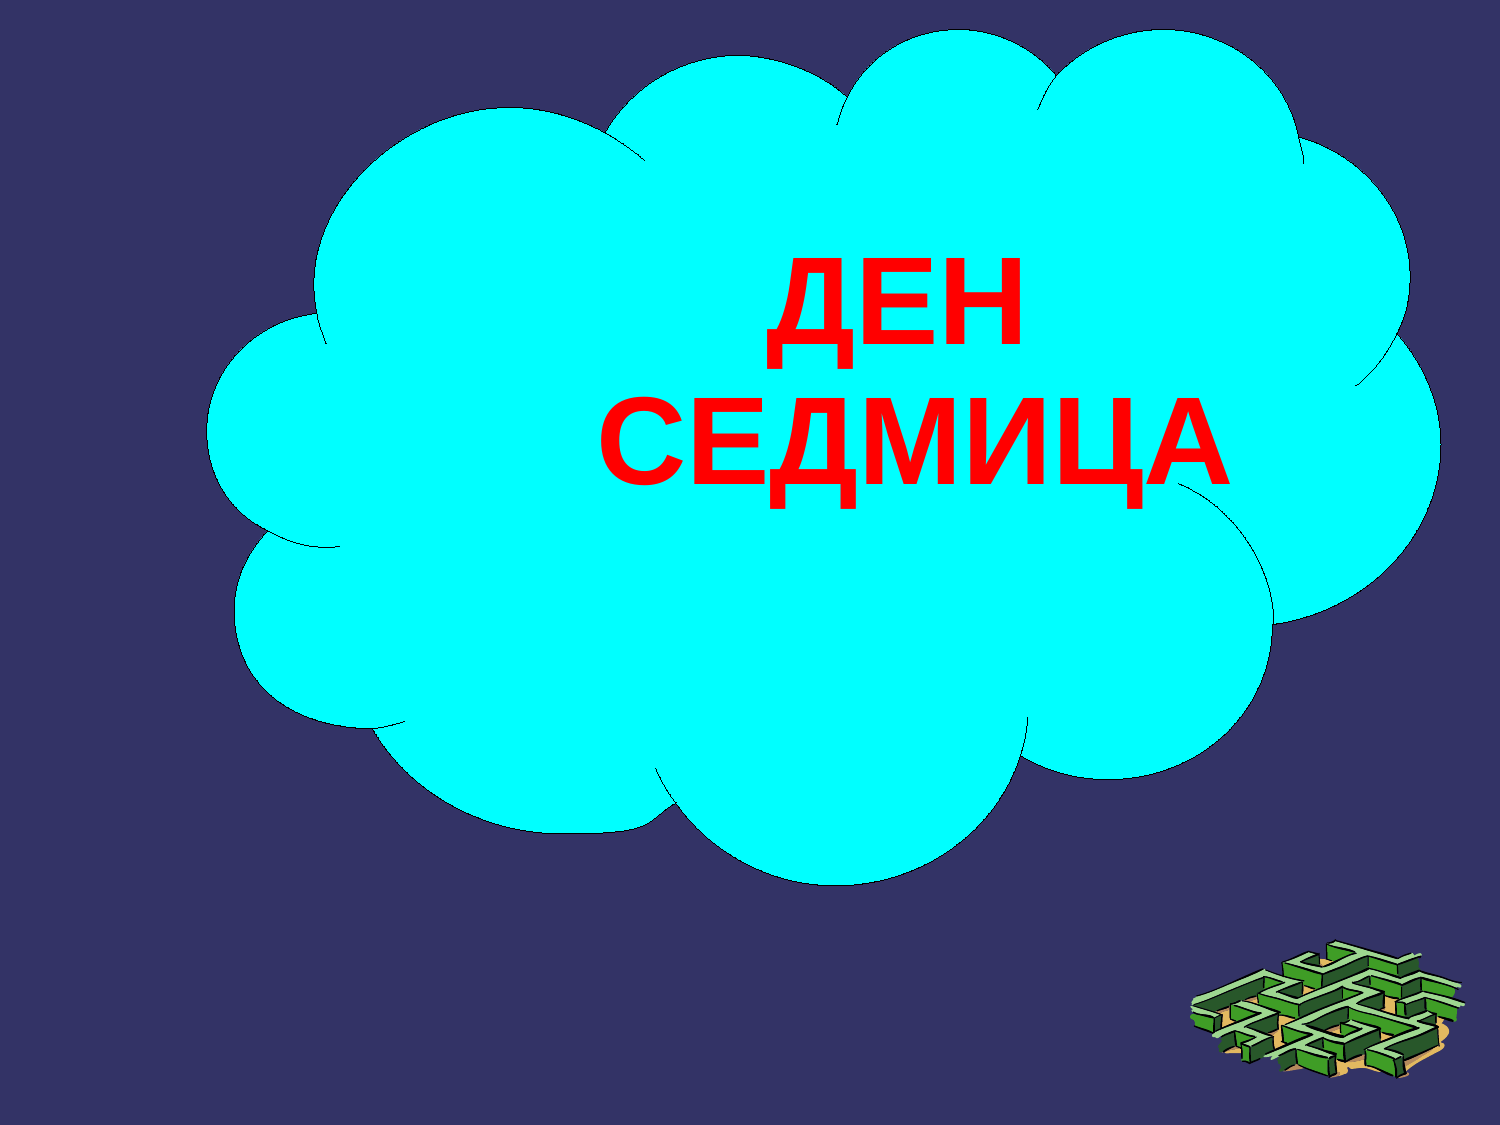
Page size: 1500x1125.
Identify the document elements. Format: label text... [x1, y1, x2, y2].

text_box ДЕН СЕДМИЦА [472, 224, 1359, 562]
text_box [206, 29, 1442, 886]
